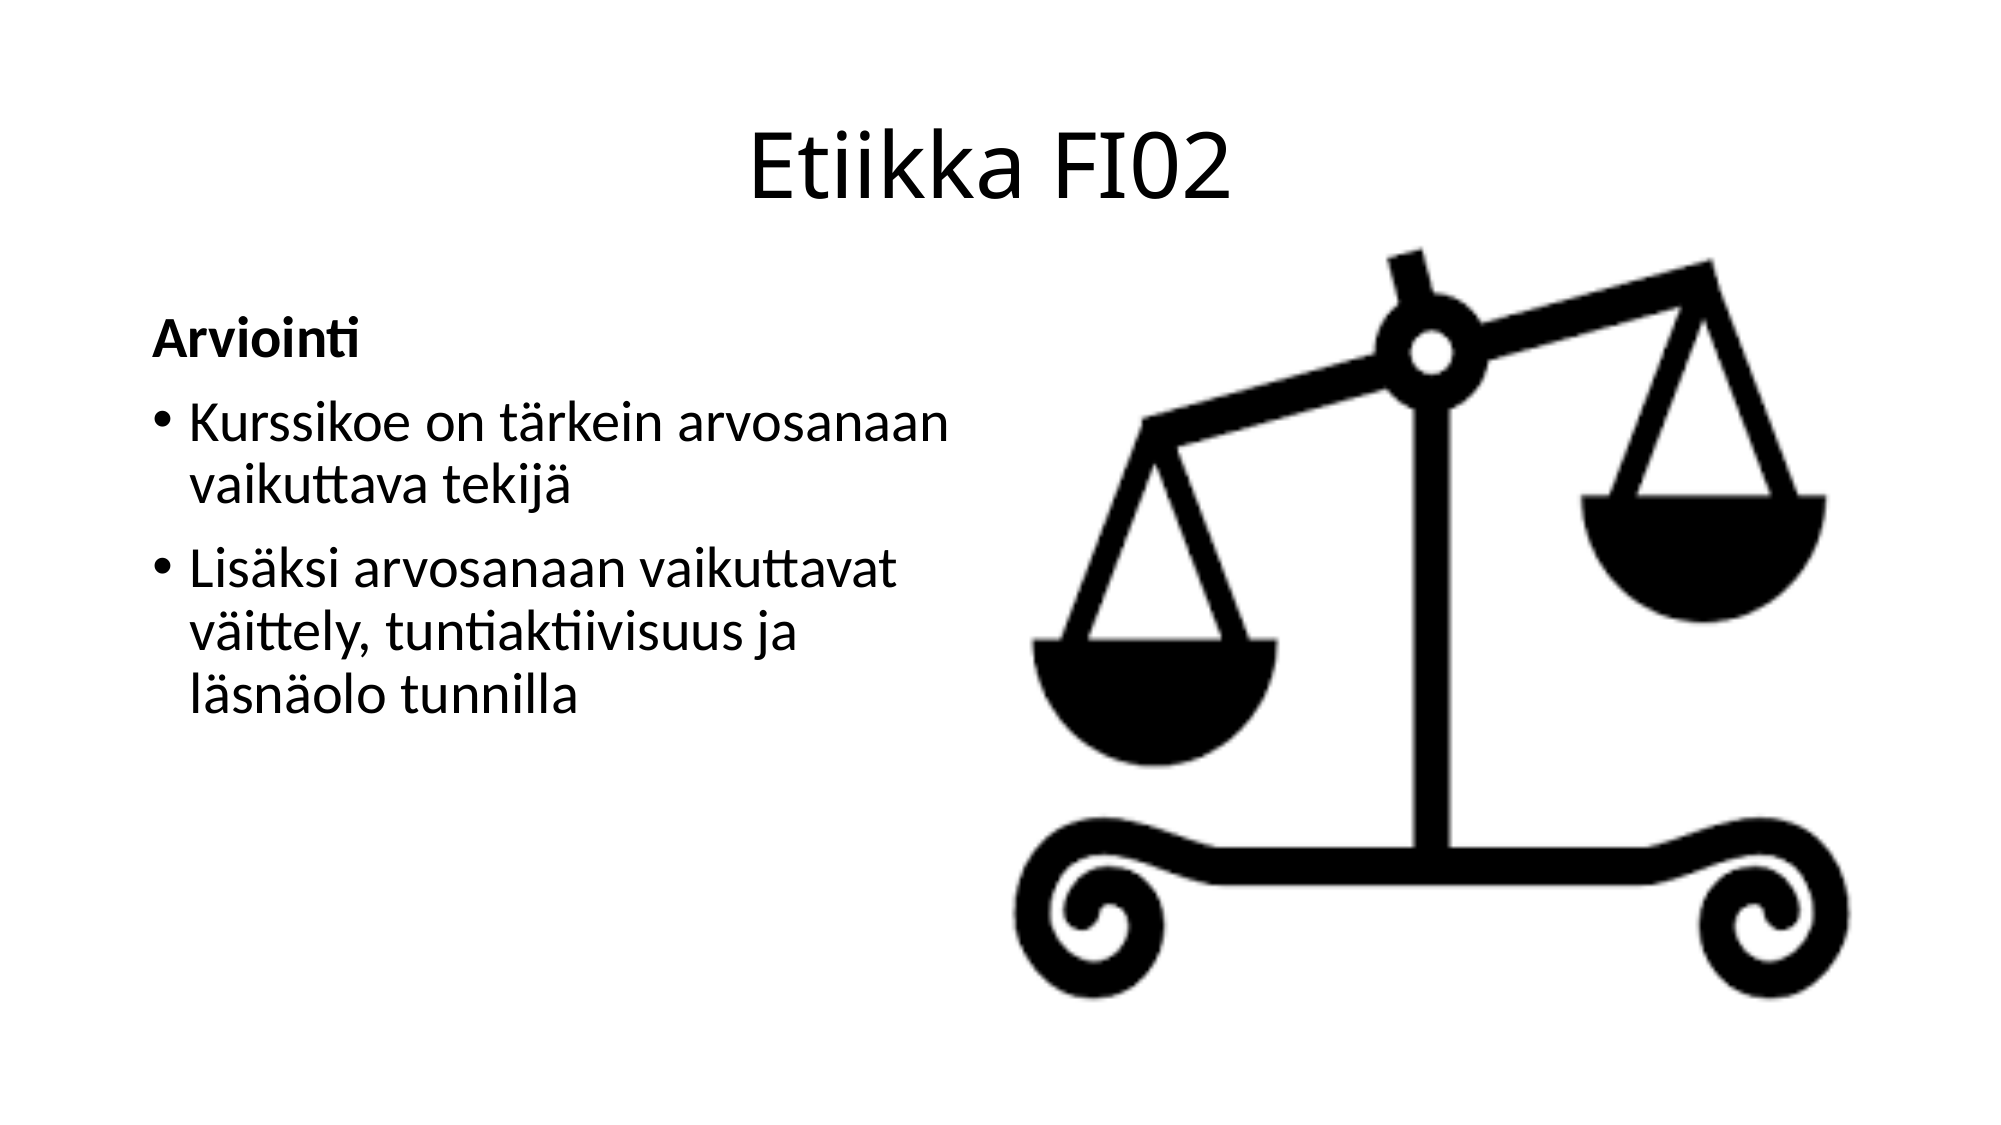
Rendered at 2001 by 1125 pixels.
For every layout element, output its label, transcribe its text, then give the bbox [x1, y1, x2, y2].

title Etiikka FI02 [137, 59, 1863, 278]
picture [1003, 222, 1863, 1014]
list Arviointi Kurssikoe on tärkein arvosanaan vaikuttava tekijä Lisäksi arvosanaan vaikuttavat väittely, tuntiaktiivisuus ja läsnäolo tunnilla [137, 299, 988, 1014]
